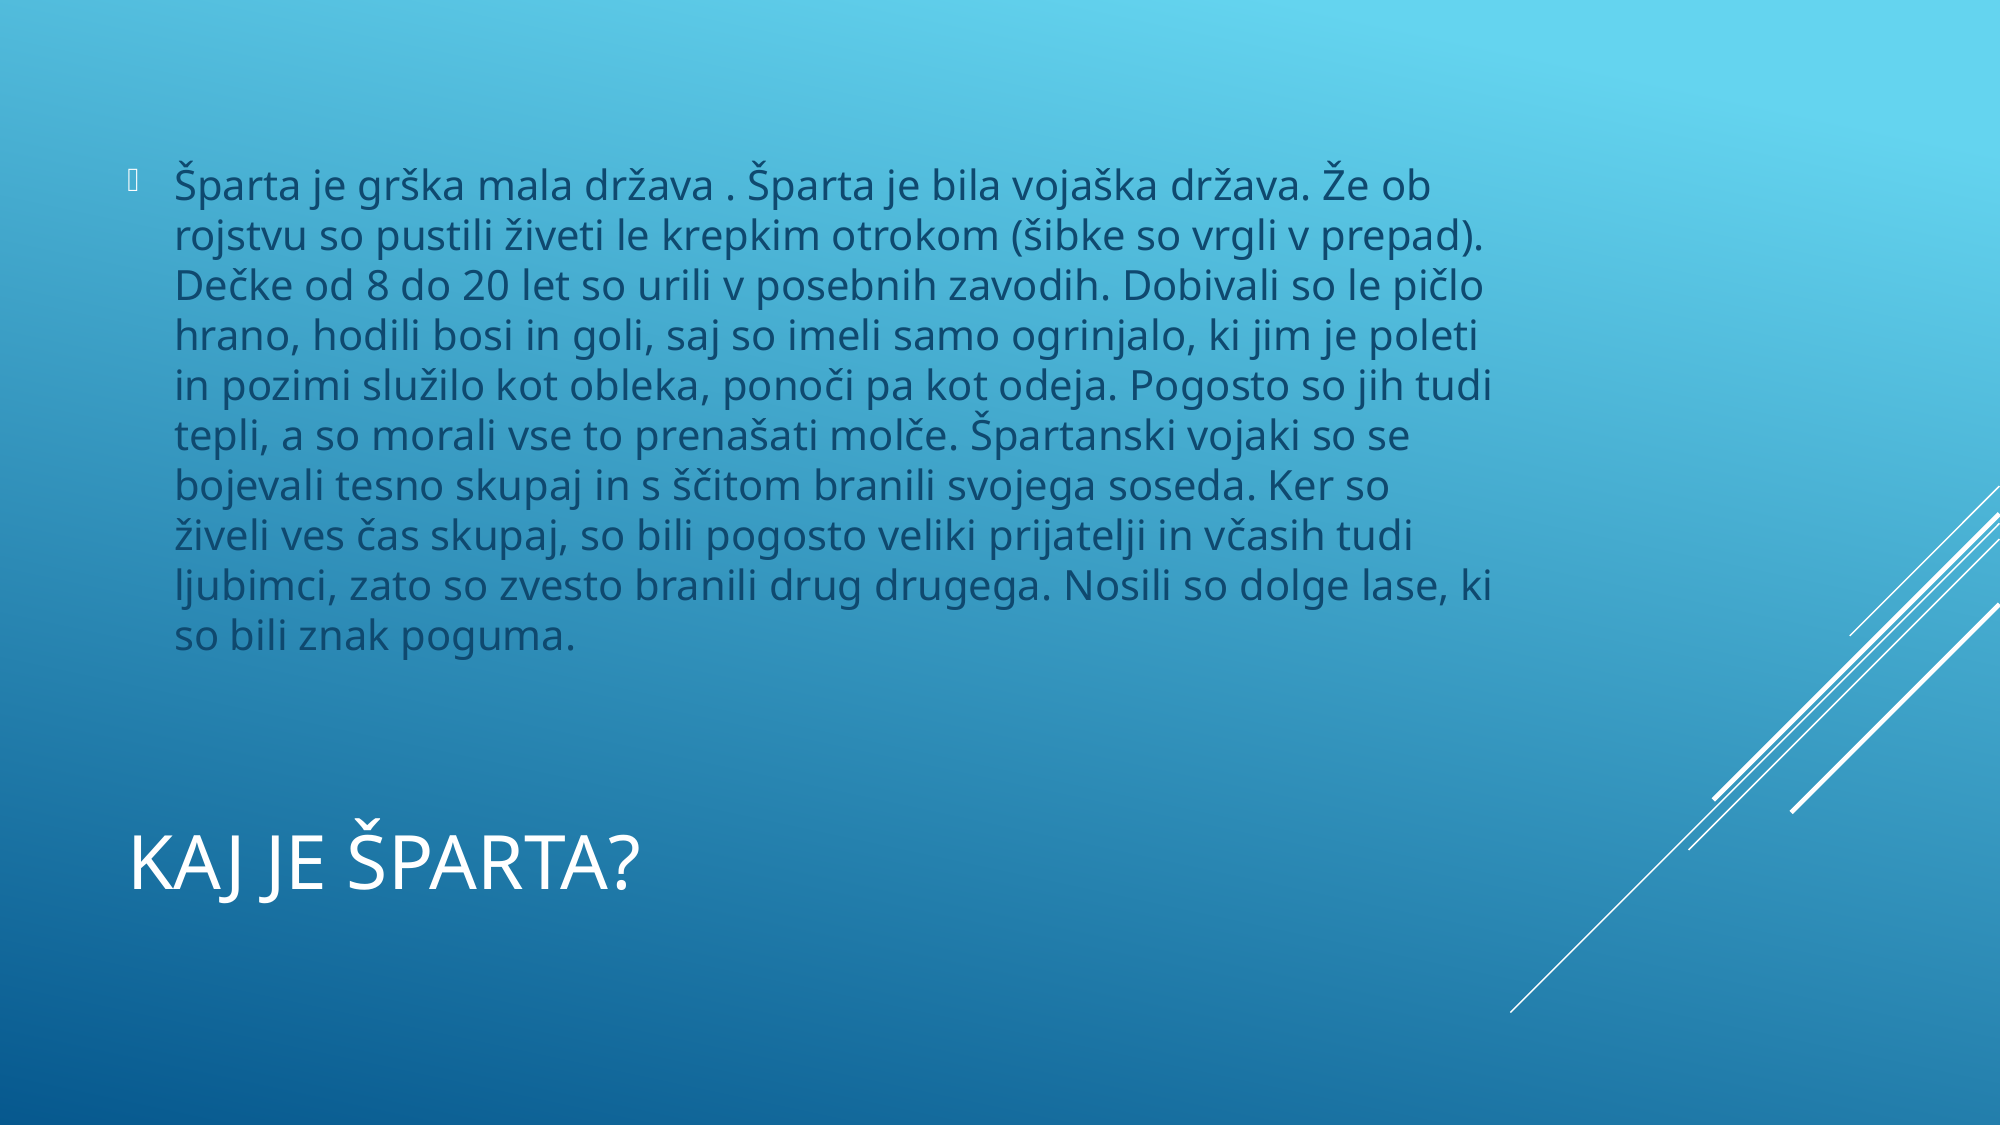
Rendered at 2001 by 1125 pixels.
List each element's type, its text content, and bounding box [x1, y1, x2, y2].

title Kaj je šparta? [112, 736, 1513, 984]
list Šparta je grška mala država . Šparta je bila vojaška država. Že ob rojstvu so pustili živeti le krepkim otrokom (šibke so vrgli v prepad). Dečke od 8 do 20 let so urili v posebnih zavodih. Dobivali so le pičlo hrano, hodili bosi in goli, saj so imeli samo ogrinjalo, ki jim je poleti in pozimi služilo kot obleka, ponoči pa kot odeja. Pogosto so jih tudi tepli, a so morali vse to prenašati molče. Špartanski vojaki so se bojevali tesno skupaj in s ščitom branili svojega soseda. Ker so živeli ves čas skupaj, so bili pogosto veliki prijatelji in včasih tudi ljubimci, zato so zvesto branili drug drugega. Nosili so dolge lase, ki so bili znak poguma. [112, 112, 1513, 706]
